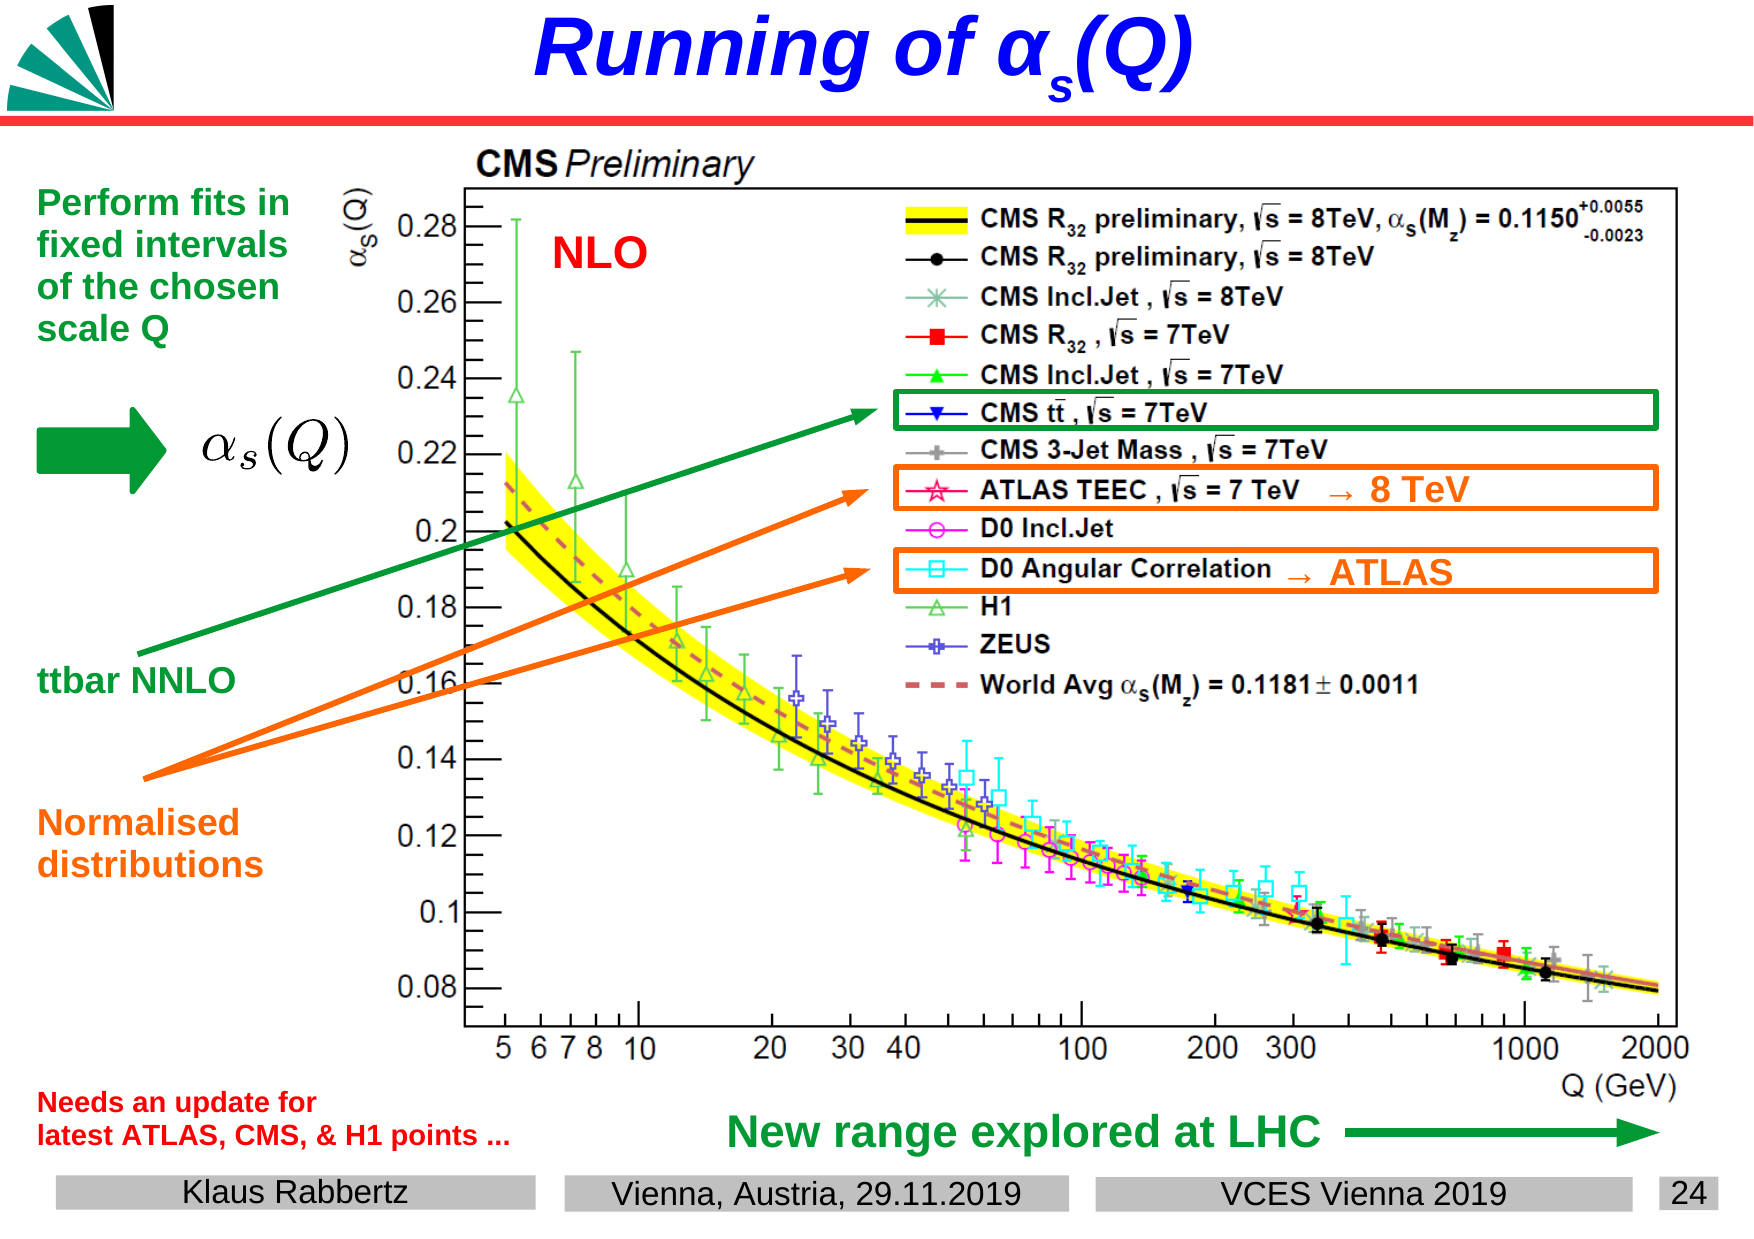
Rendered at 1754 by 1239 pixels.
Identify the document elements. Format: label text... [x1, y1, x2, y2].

text_box NLO [540, 221, 661, 285]
picture [7, 5, 114, 112]
title Running of αs(Q) [123, 0, 1606, 114]
text_box Perform fits in fixed intervals of the chosen scale Q [24, 175, 303, 356]
text_box [39, 409, 164, 492]
text_box Normalised distributions [25, 795, 277, 892]
text_box Needs an update for latest ATLAS, CMS, & H1 points ... [25, 1080, 524, 1158]
text_box → 8 TeV [1310, 462, 1505, 517]
text_box → ATLAS [1269, 545, 1466, 600]
text_box ttbar NNLO [24, 653, 249, 708]
text_box New range explored at LHC [714, 1099, 1335, 1163]
text_box [200, 416, 354, 475]
picture [336, 139, 1694, 1107]
